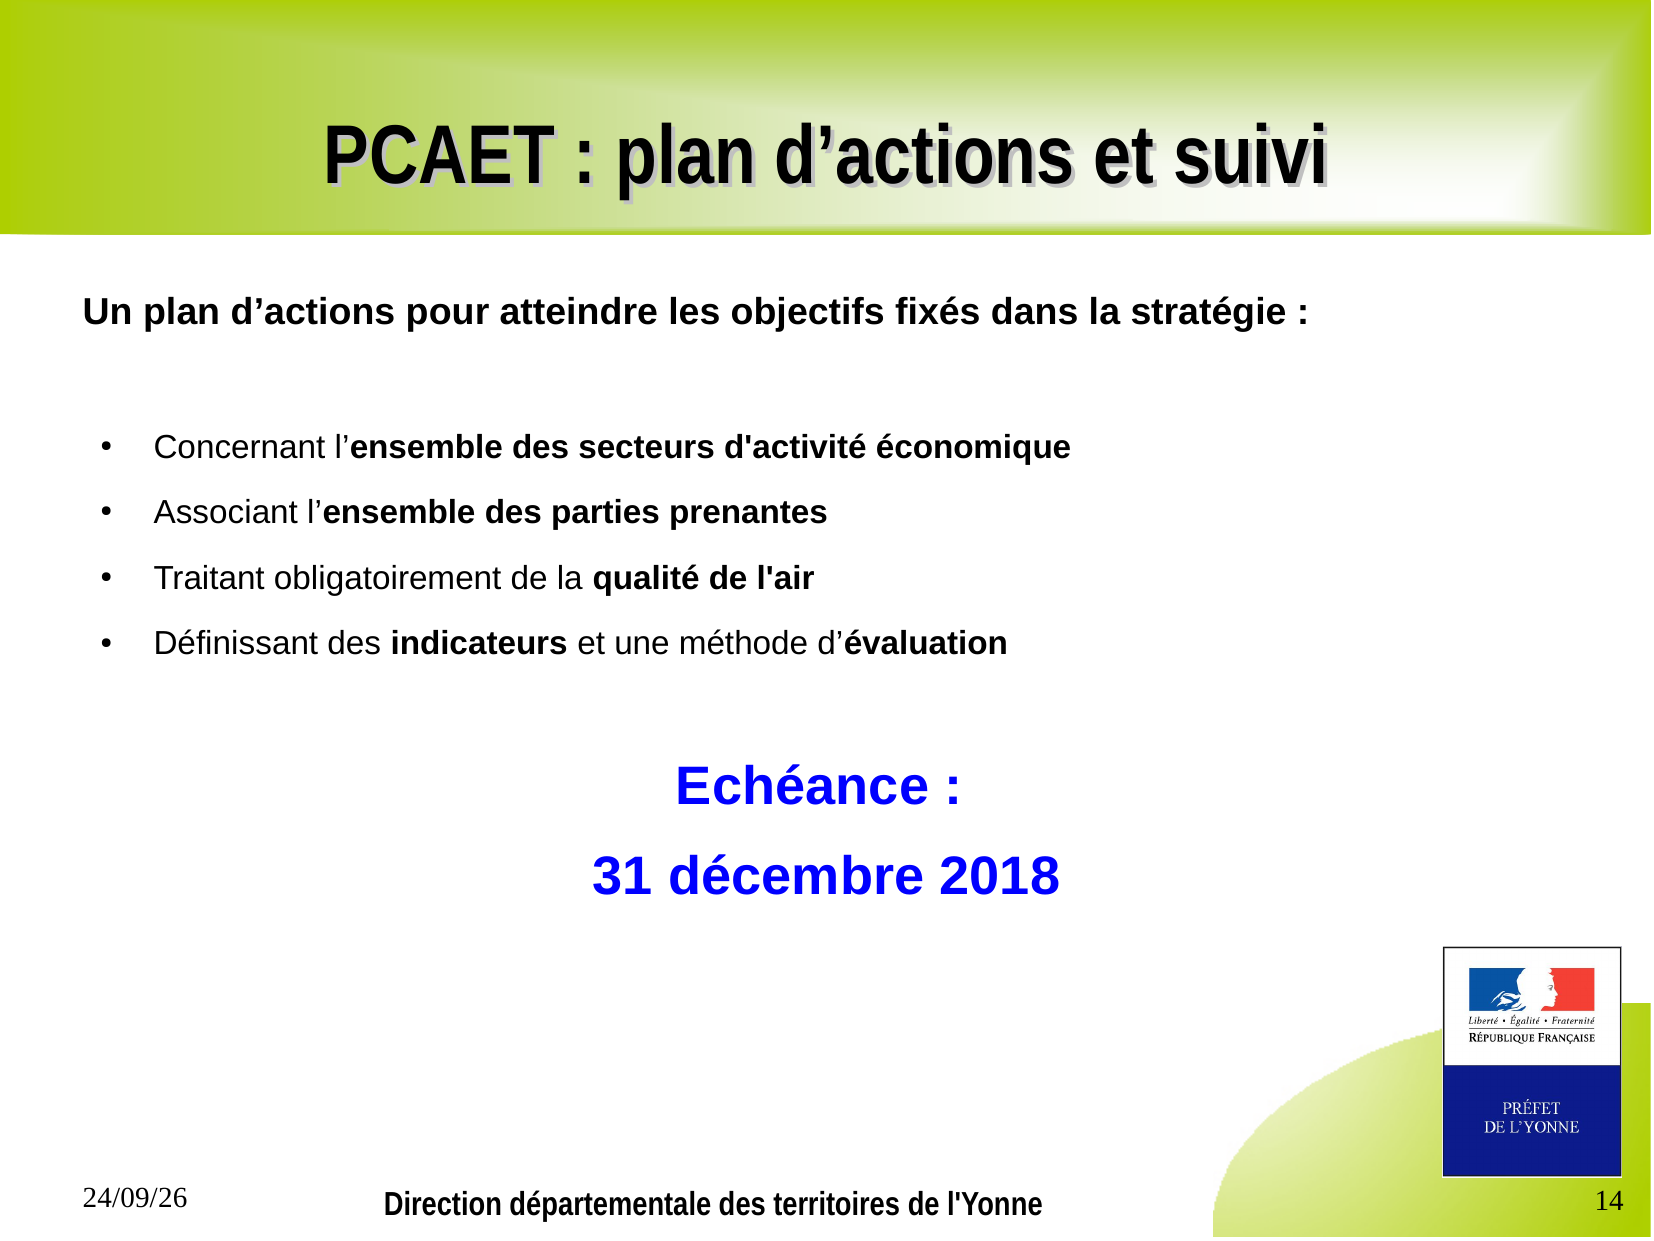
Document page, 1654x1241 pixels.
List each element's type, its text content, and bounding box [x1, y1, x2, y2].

list Un plan d’actions pour atteindre les objectifs fixés dans la stratégie : Concernant l’ensemble des secteurs d'activité économique Associant l’ensemble des parties prenantes Traitant obligatoirement de la qualité de l'air Définissant des indicateurs et une méthode d’évaluation Echéance : 31 décembre 2018 [82, 290, 1571, 1010]
title PCAET : plan d’actions et suivi [82, 49, 1571, 257]
